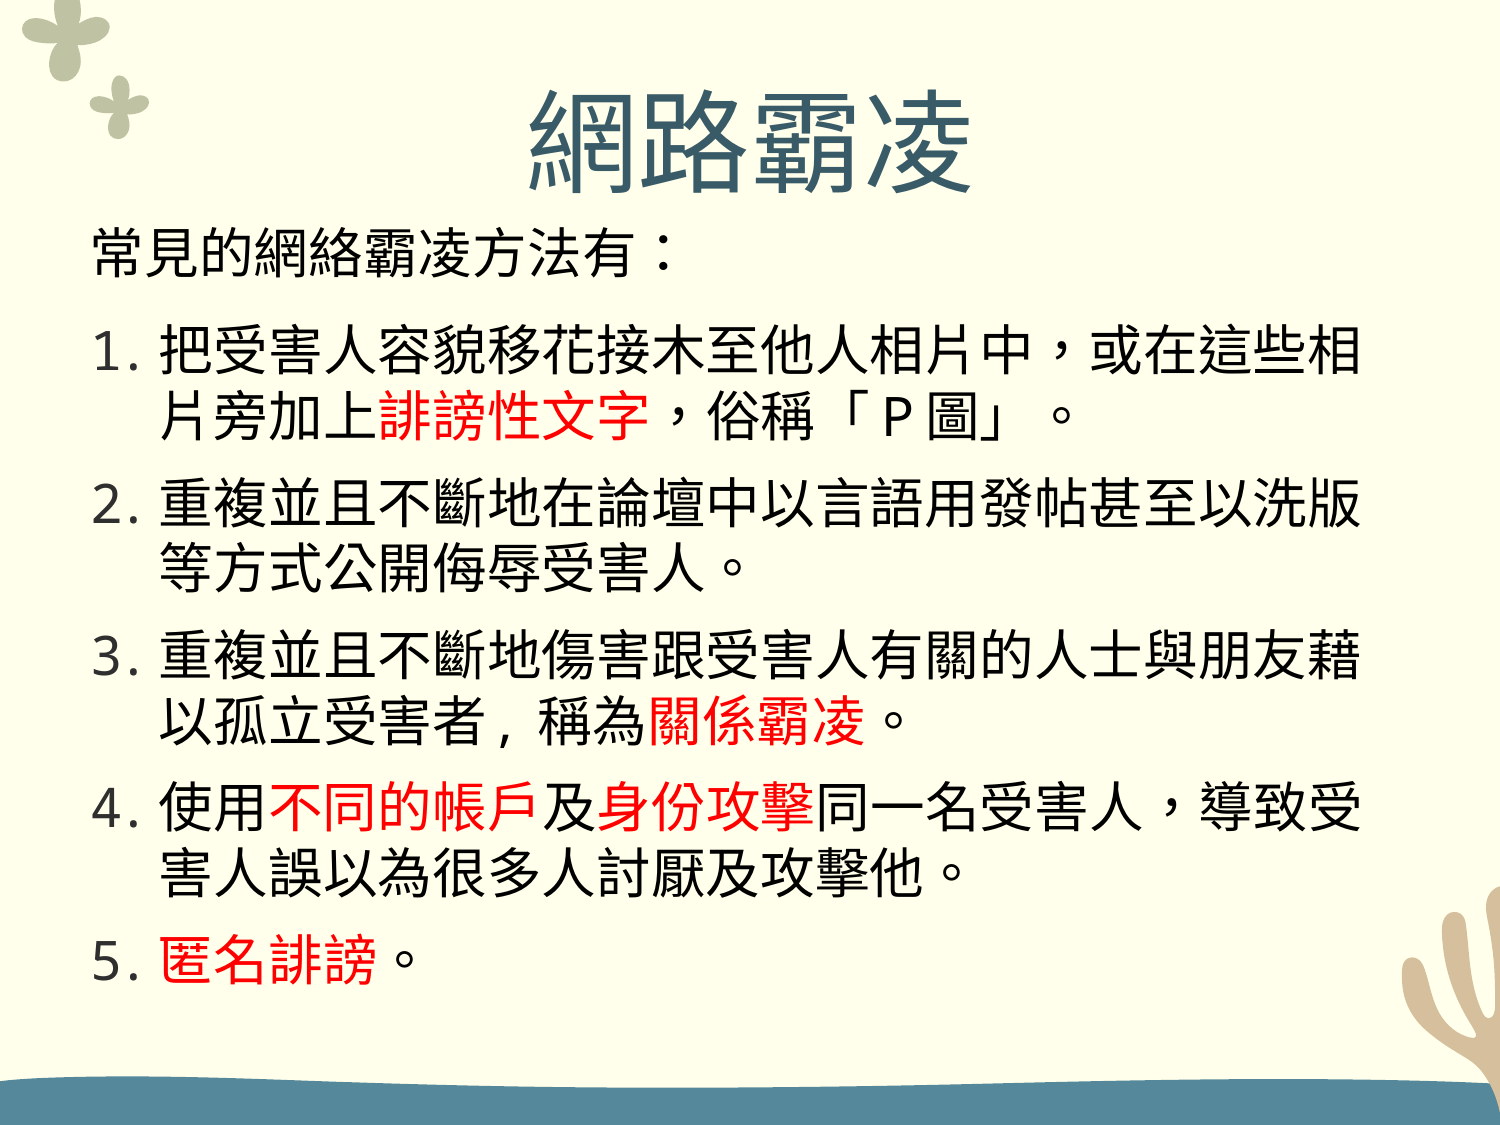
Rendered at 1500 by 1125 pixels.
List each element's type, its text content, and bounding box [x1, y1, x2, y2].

title 網路霸凌 [75, 45, 1425, 233]
text_box [21, 0, 110, 82]
text_box [89, 75, 150, 140]
text_box [0, 886, 1500, 1125]
list 常見的網絡霸凌方法有： 把受害人容貌移花接木至他人相片中，或在這些相片旁加上誹謗性文字，俗稱「P圖」。 重複並且不斷地在論壇中以言語用發帖甚至以洗版等方式公開侮辱受害人。 重複並且不斷地傷害跟受害人有關的人士與朋友藉以孤立受害者, 稱為關係霸凌。 使用不同的帳戶及身份攻擊同一名受害人，導致受害人誤以為很多人討厭及攻擊他。 匿名誹謗。 [75, 233, 1425, 1000]
